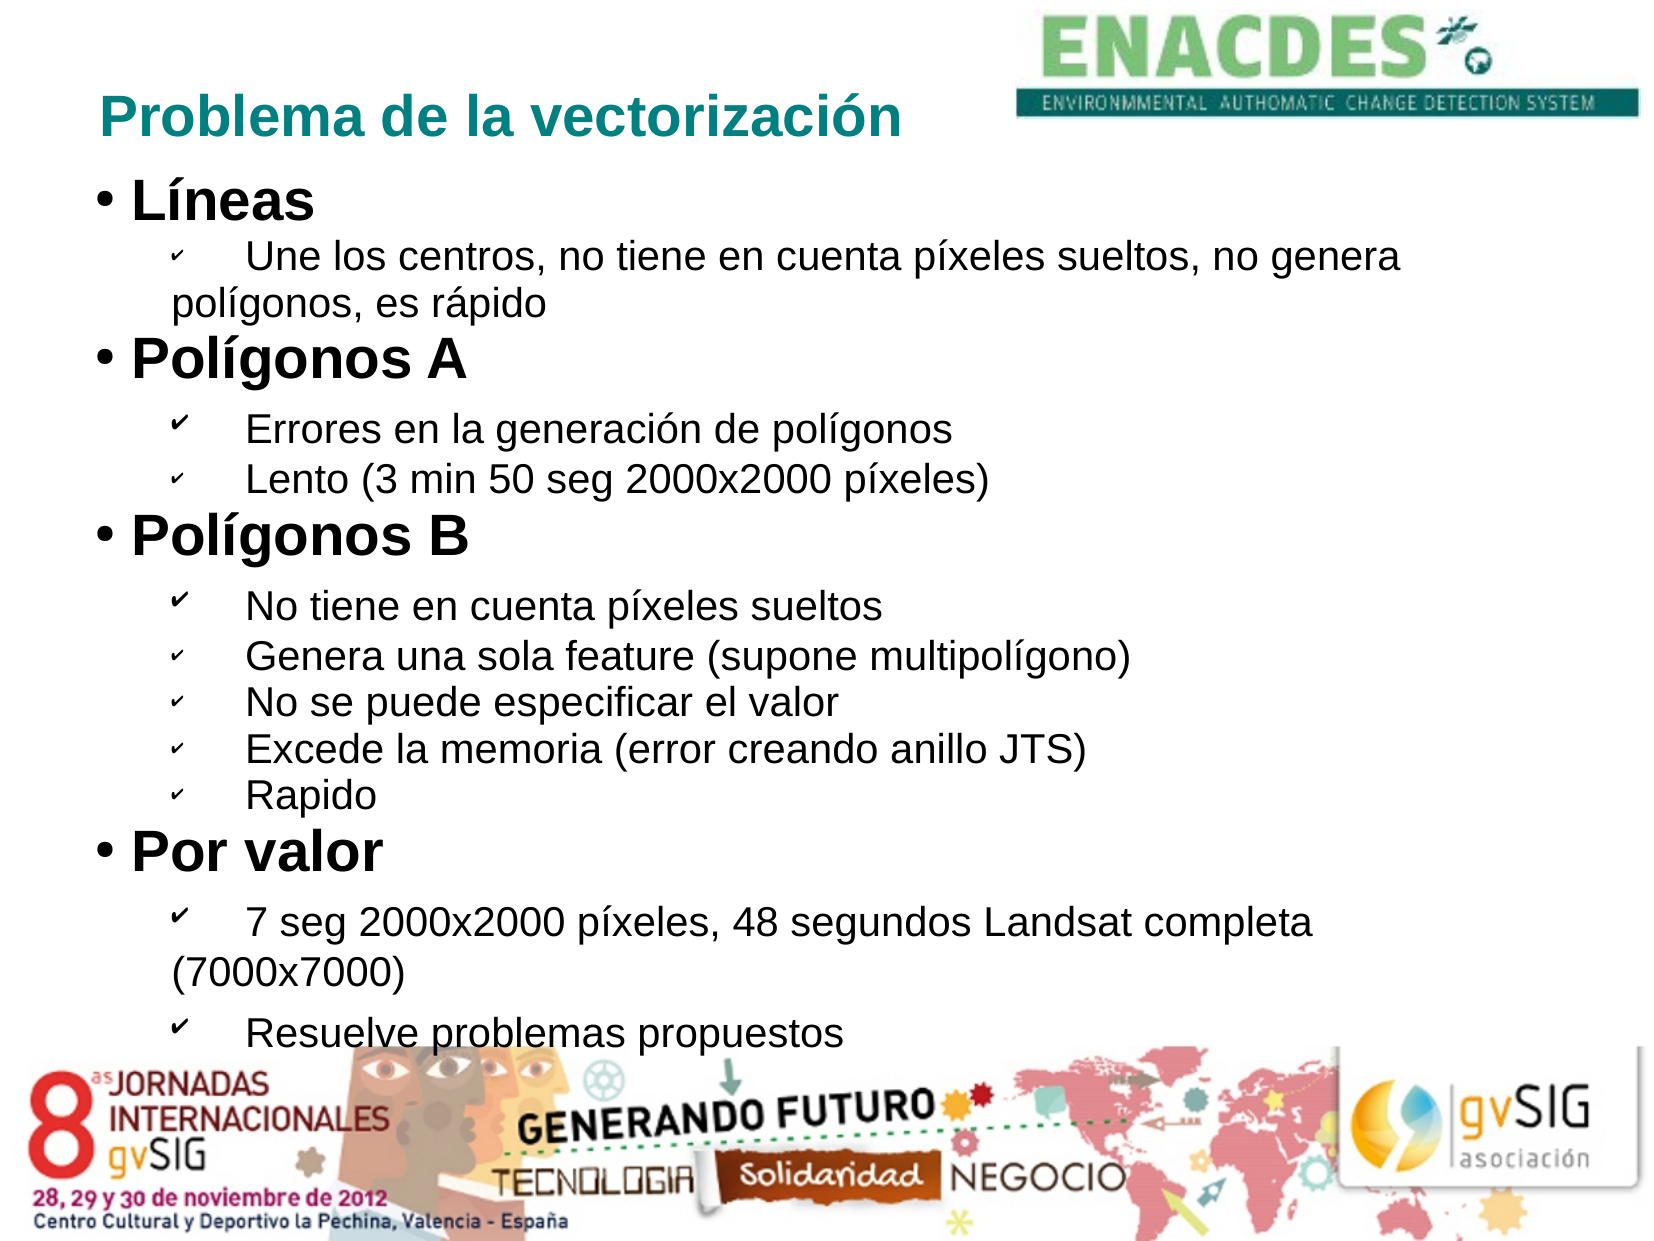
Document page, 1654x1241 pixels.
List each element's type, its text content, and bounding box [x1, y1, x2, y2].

picture [0, 0, 1654, 1241]
text_box Problema de la vectorización [84, 76, 772, 167]
subtitle Líneas Une los centros, no tiene en cuenta píxeles sueltos, no genera polígonos, es rápido Polígonos A Errores en la generación de polígonos Lento (3 min 50 seg 2000x2000 píxeles) Polígonos B No tiene en cuenta píxeles sueltos Genera una sola feature (supone multipolígono) No se puede especificar el valor Excede la memoria (error creando anillo JTS) Rapido Por valor 7 seg 2000x2000 píxeles, 48 segundos Landsat completa (7000x7000) Resuelve problemas propuestos [94, 159, 1550, 1069]
